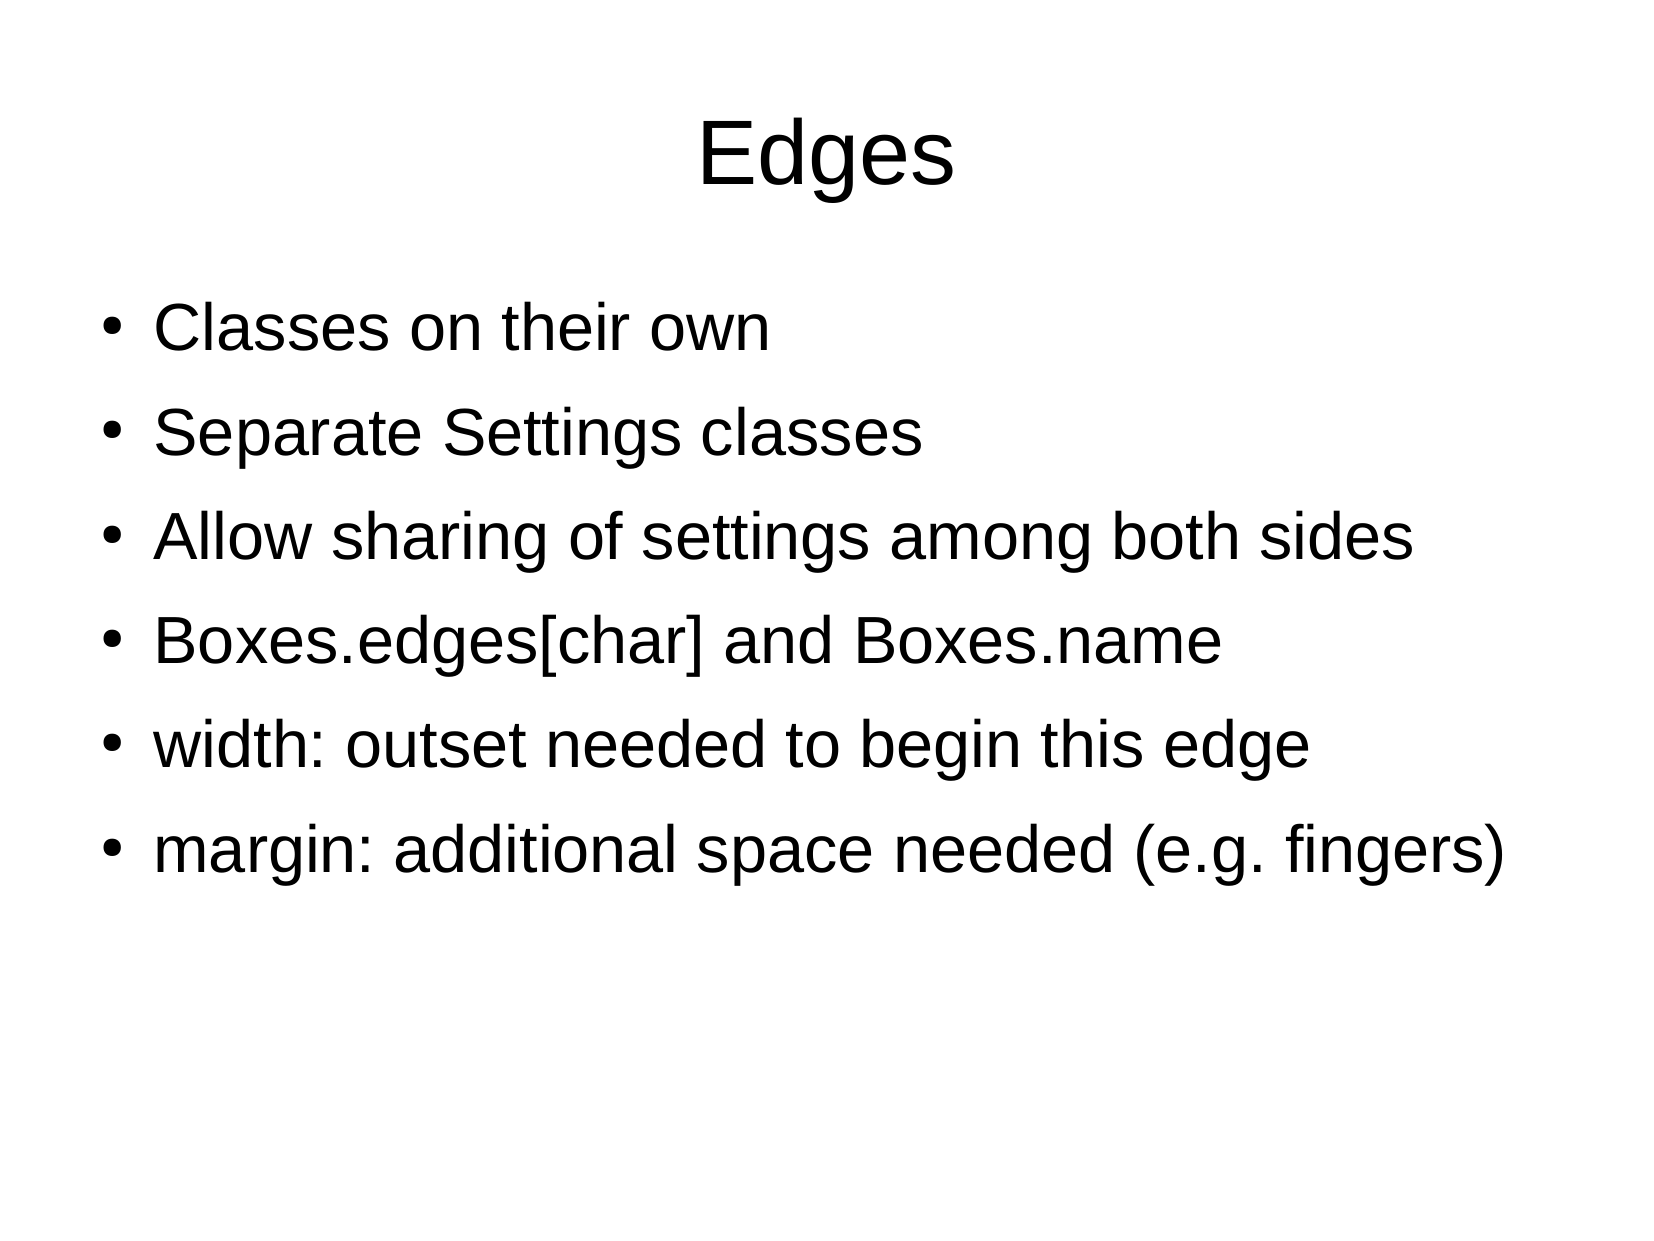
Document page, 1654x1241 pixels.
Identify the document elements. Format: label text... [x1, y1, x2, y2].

title Edges [82, 49, 1571, 257]
list Classes on their own Separate Settings classes Allow sharing of settings among both sides Boxes.edges[char] and Boxes.name width: outset needed to begin this edge margin: additional space needed (e.g. fingers) [82, 290, 1571, 1010]
